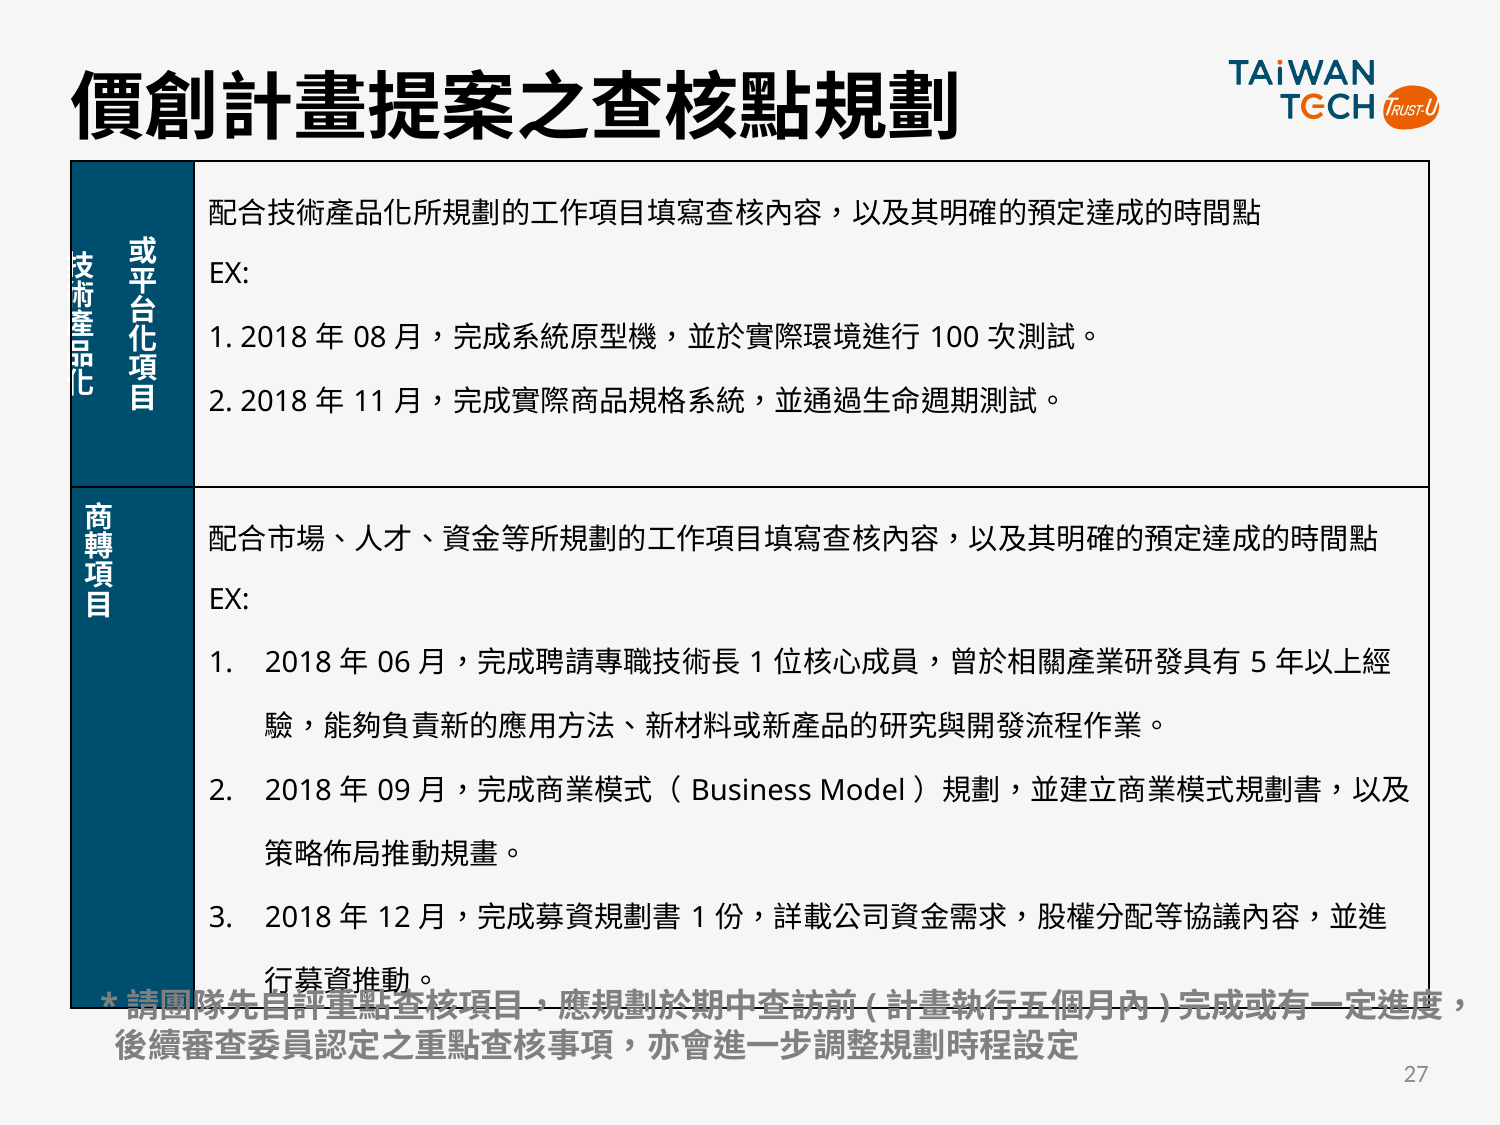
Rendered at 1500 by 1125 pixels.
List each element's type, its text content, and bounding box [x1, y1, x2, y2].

table_header 或平台化項目 技術產品化 [72, 162, 193, 486]
title 價創計畫提案之查核點規劃 [55, 33, 1444, 156]
table_header 配合技術產品化所規劃的工作項目填寫查核內容，以及其明確的預定達成的時間點 EX: 1. 2018年08月，完成系統原型機，並於實際環境進行100次測試。 2. 2018年11月，完成實際商品規格系統，並通過生命週期測試。 [195, 162, 1428, 486]
table_cell 配合市場、人才、資金等所規劃的工作項目填寫查核內容，以及其明確的預定達成的時間點 EX: 2018年06月，完成聘請專職技術長1位核心成員，曾於相關產業研發具有5年以上經驗，能夠負責新的應用方法、新材料或新產品的研究與開發流程作業。 2018年09月，完成商業模式（Business Model）規劃，並建立商業模式規劃書，以及策略佈局推動規畫。 2018年12月，完成募資規劃書1份，詳載公司資金需求，股權分配等協議內容，並進行募資推動。 [195, 488, 1428, 976]
text_box *請團隊先自評重點查核項目，應規劃於期中查訪前(計畫執行五個月內)完成或有一定進度，後續審查委員認定之重點查核事項，亦會進一步調整規劃時程設定 [70, 976, 1471, 1072]
slide_number <編號> [1106, 1072, 1445, 1103]
table_cell 商轉項目 [72, 488, 193, 976]
